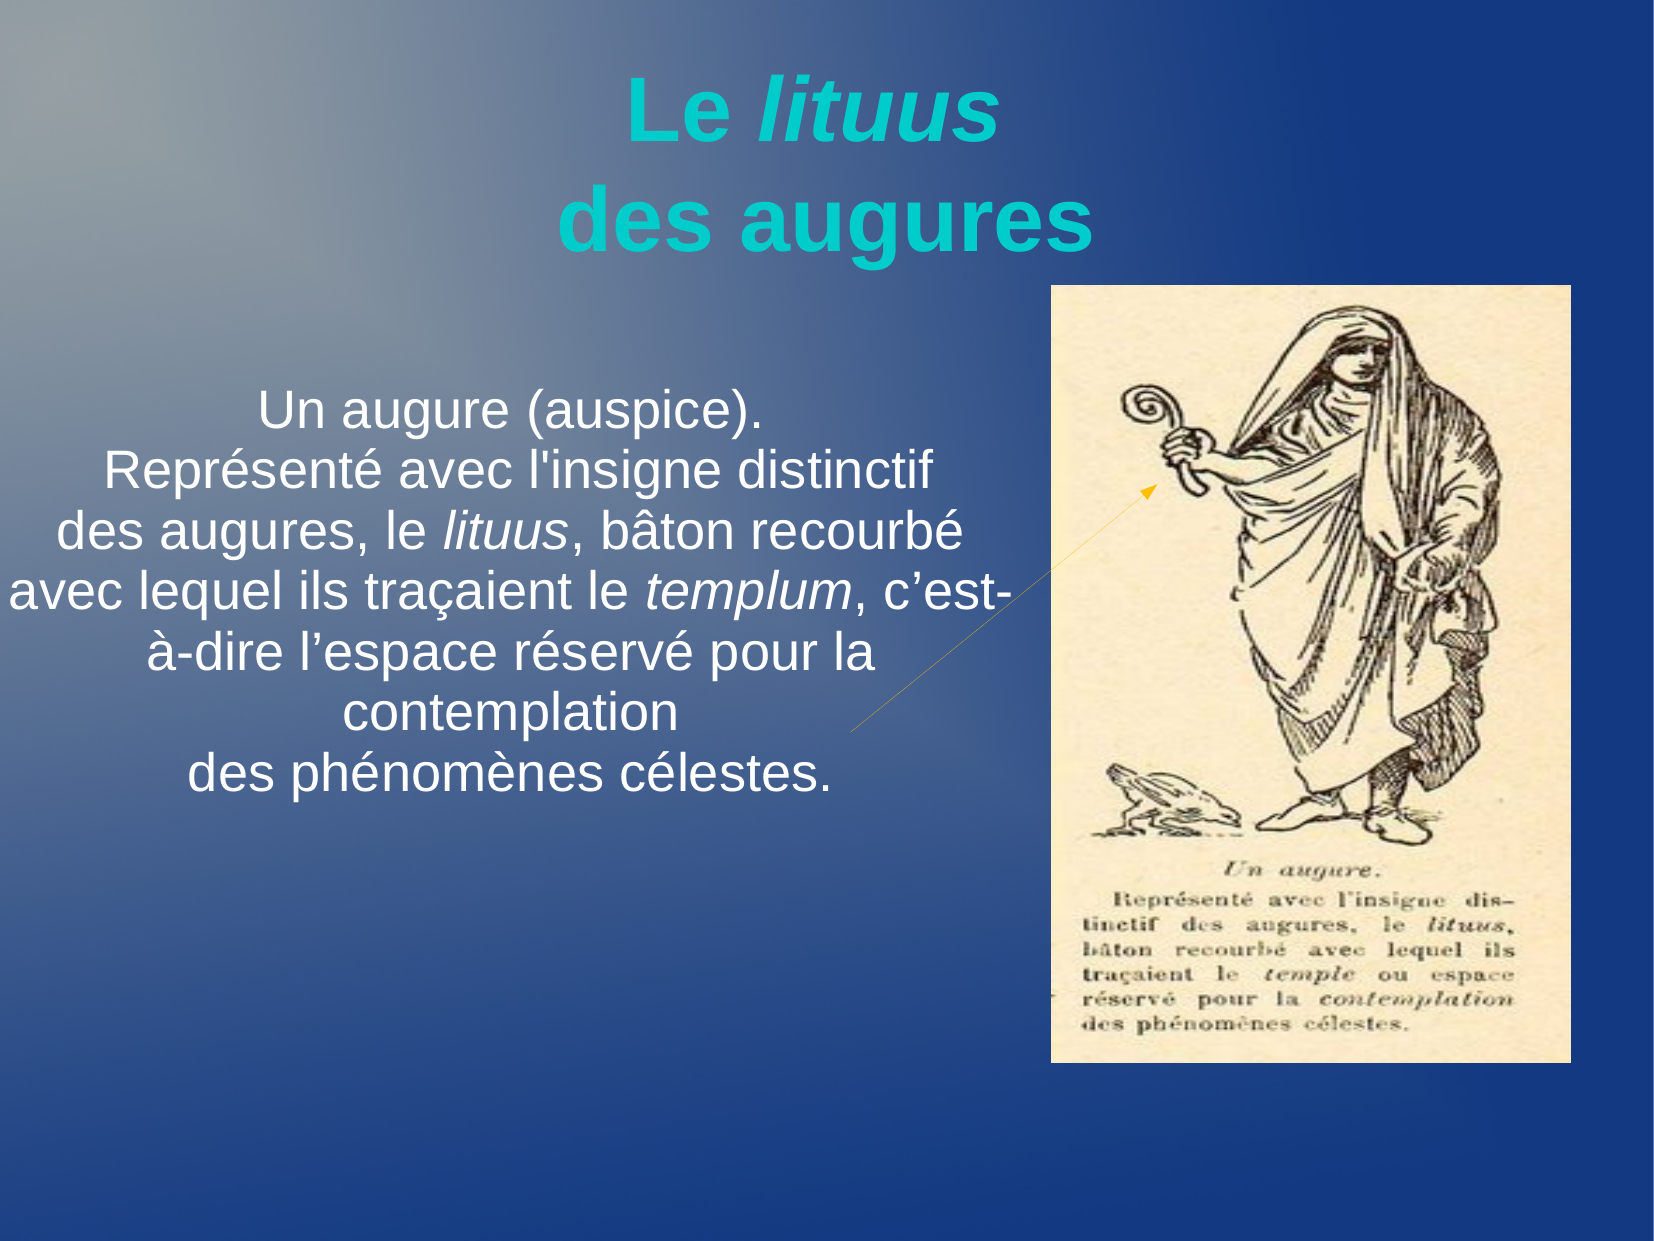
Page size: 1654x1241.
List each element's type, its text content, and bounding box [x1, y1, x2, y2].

text_box Un augure (auspice). Représenté avec l'insigne distinctif des augures, le lituus, bâton recourbé avec lequel ils traçaient le templum, c’est-à-dire l’espace réservé pour la contemplation des phénomènes célestes. [0, 371, 1040, 827]
picture [0, 0, 1654, 1241]
title Le lituus des augures [82, 49, 1571, 257]
